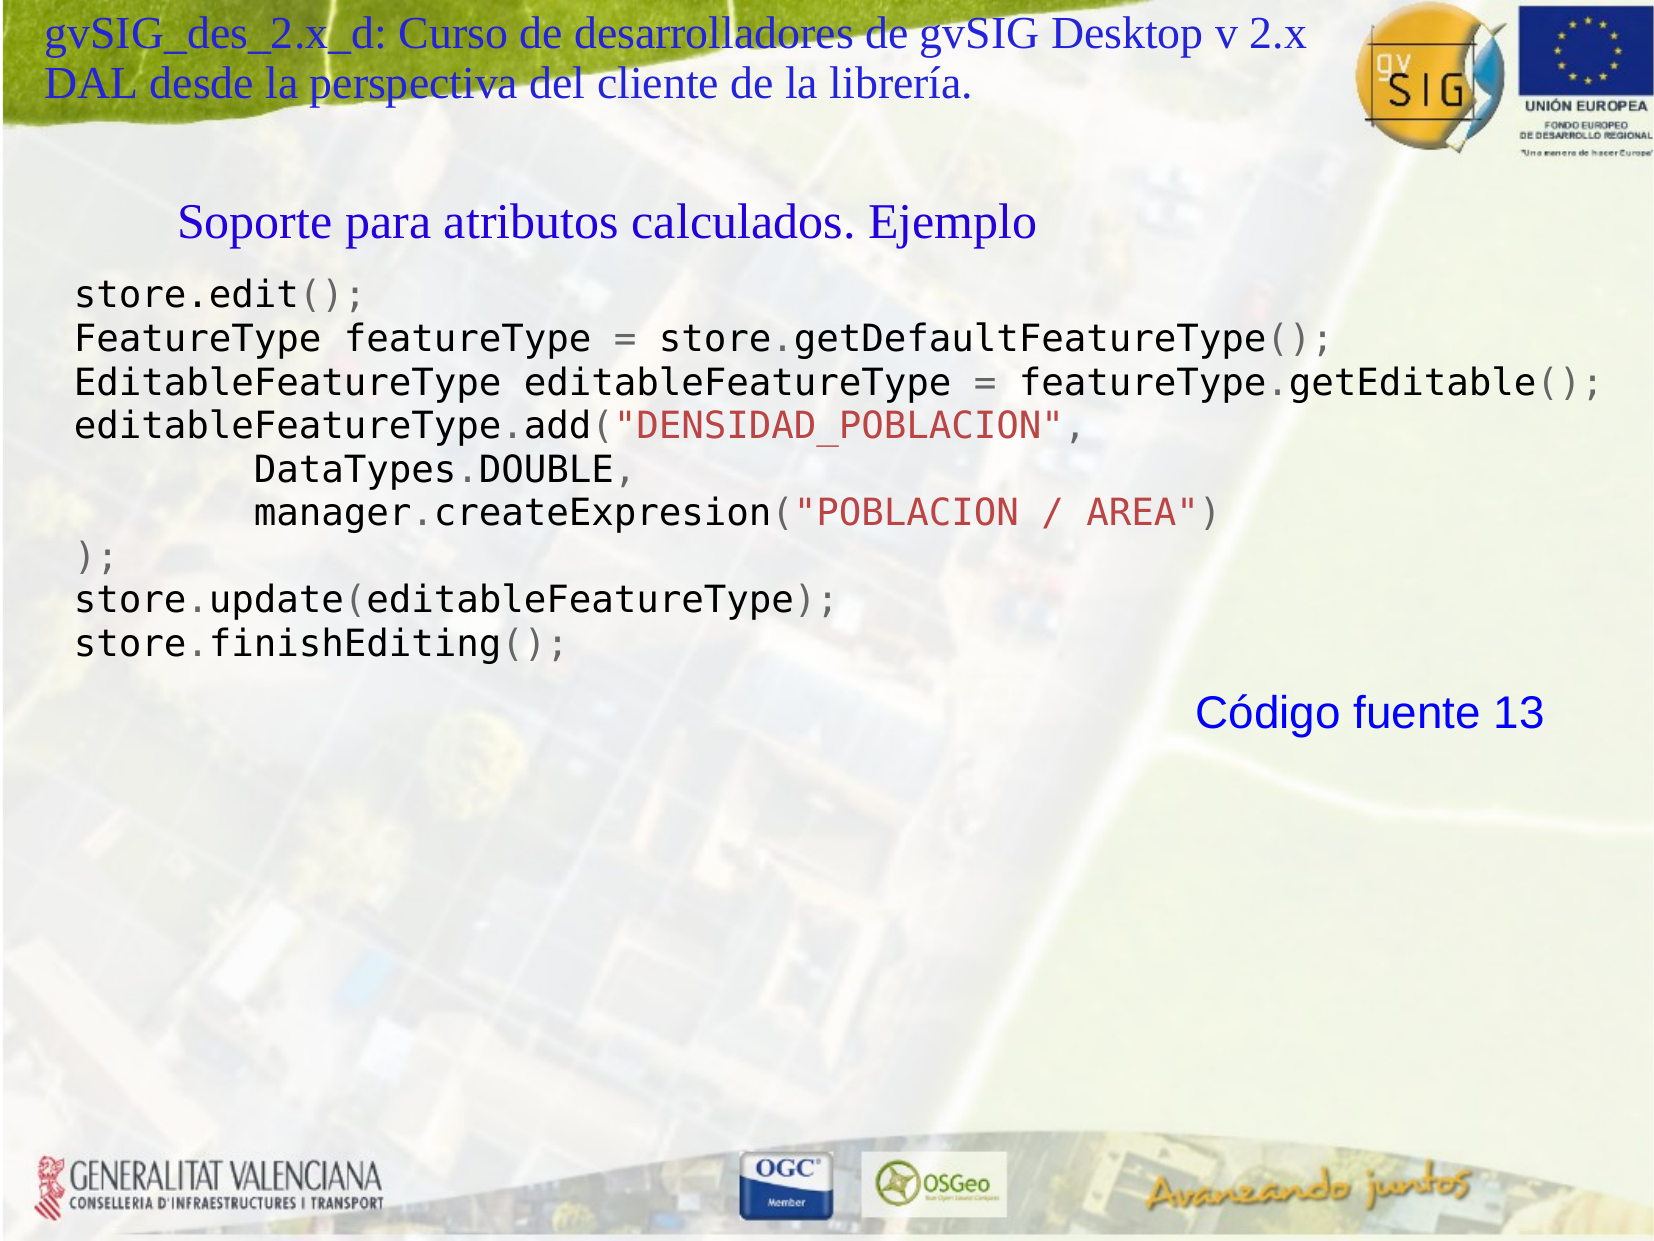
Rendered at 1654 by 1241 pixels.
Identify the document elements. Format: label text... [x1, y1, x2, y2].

text_box Código fuente 13 [1181, 679, 1595, 746]
title Soporte para atributos calculados. Ejemplo [177, 88, 1329, 265]
picture [2, 0, 1654, 1241]
text_box store.edit(); FeatureType featureType = store.getDefaultFeatureType(); EditableFeatureType editableFeatureType = featureType.getEditable(); editableFeatureType.add("DENSIDAD_POBLACION", DataTypes.DOUBLE, manager.createExpresion("POBLACION / AREA") ); store.update(editableFeatureType); store.finishEditing(); [59, 265, 1625, 716]
